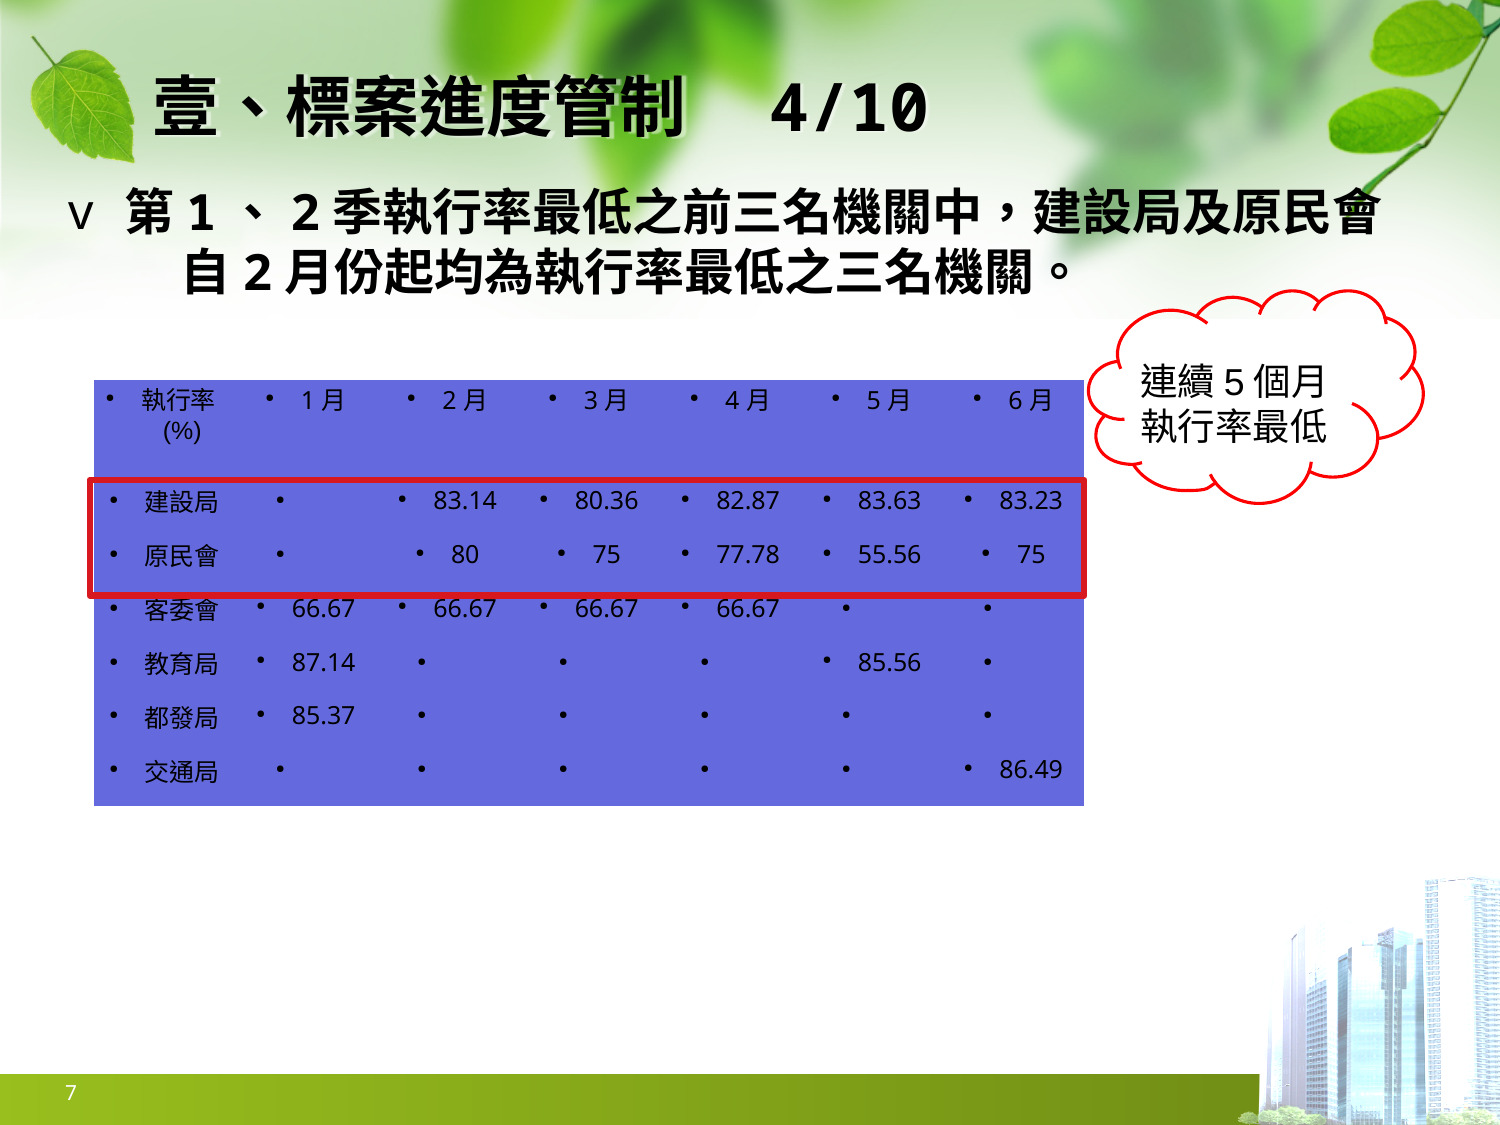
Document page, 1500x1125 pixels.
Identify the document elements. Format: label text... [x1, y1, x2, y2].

table_header 5月 [801, 380, 943, 477]
table_cell 66.67 [660, 599, 801, 644]
list 第1、2季執行率最低之前三名機關中，建設局及原民會自2月份起均為執行率最低之三名機關。 [53, 172, 1447, 965]
table_cell [660, 752, 801, 806]
table_cell [660, 698, 801, 752]
table_header 4月 [660, 380, 801, 477]
table_cell [235, 537, 377, 590]
table_cell [518, 644, 660, 698]
table_cell 交通局 [94, 752, 235, 806]
table_header 6月 [943, 380, 1084, 477]
table_cell 85.37 [235, 698, 377, 752]
table_cell 83.63 [801, 483, 943, 537]
table_cell [801, 698, 943, 752]
table_cell [377, 752, 518, 806]
table_cell 86.49 [943, 752, 1084, 806]
table_cell [943, 599, 1084, 644]
table_header 2月 [377, 380, 518, 477]
table_cell [377, 698, 518, 752]
table_cell [943, 644, 1084, 698]
table_cell 教育局 [94, 644, 235, 698]
table_header 3月 [518, 380, 660, 477]
table_cell [943, 698, 1084, 752]
table_cell 77.78 [660, 537, 801, 590]
table_cell 87.14 [235, 644, 377, 698]
table_cell 83.14 [377, 483, 518, 537]
table_cell 85.56 [801, 644, 943, 698]
table_cell [235, 483, 377, 537]
table_cell 75 [943, 537, 1081, 590]
table_cell [518, 698, 660, 752]
table_cell 建設局 [94, 483, 235, 537]
table_cell [235, 752, 377, 806]
table_cell 82.87 [660, 483, 801, 537]
text_box 連續5個月執行率最低 [1124, 349, 1373, 456]
table_cell 75 [518, 537, 660, 590]
table_header 執行率(%) [94, 380, 235, 477]
table_cell [801, 599, 943, 644]
table_cell 80.36 [518, 483, 660, 537]
table_cell 83.23 [943, 483, 1081, 537]
table_cell 80 [377, 537, 518, 590]
table_cell 原民會 [94, 537, 235, 590]
table_cell 都發局 [94, 698, 235, 752]
table_cell [660, 644, 801, 698]
title 壹、標案進度管制 4/10 [137, 57, 1325, 150]
table_cell [801, 752, 943, 806]
table_cell 客委會 [94, 599, 235, 644]
table_cell 55.56 [801, 537, 943, 590]
table_cell 66.67 [235, 599, 377, 644]
table_cell [518, 752, 660, 806]
table_header 1月 [235, 380, 377, 477]
table_cell 66.67 [518, 599, 660, 644]
text_box 7 [50, 1072, 138, 1113]
table_cell 66.67 [377, 599, 518, 644]
table_cell [377, 644, 518, 698]
